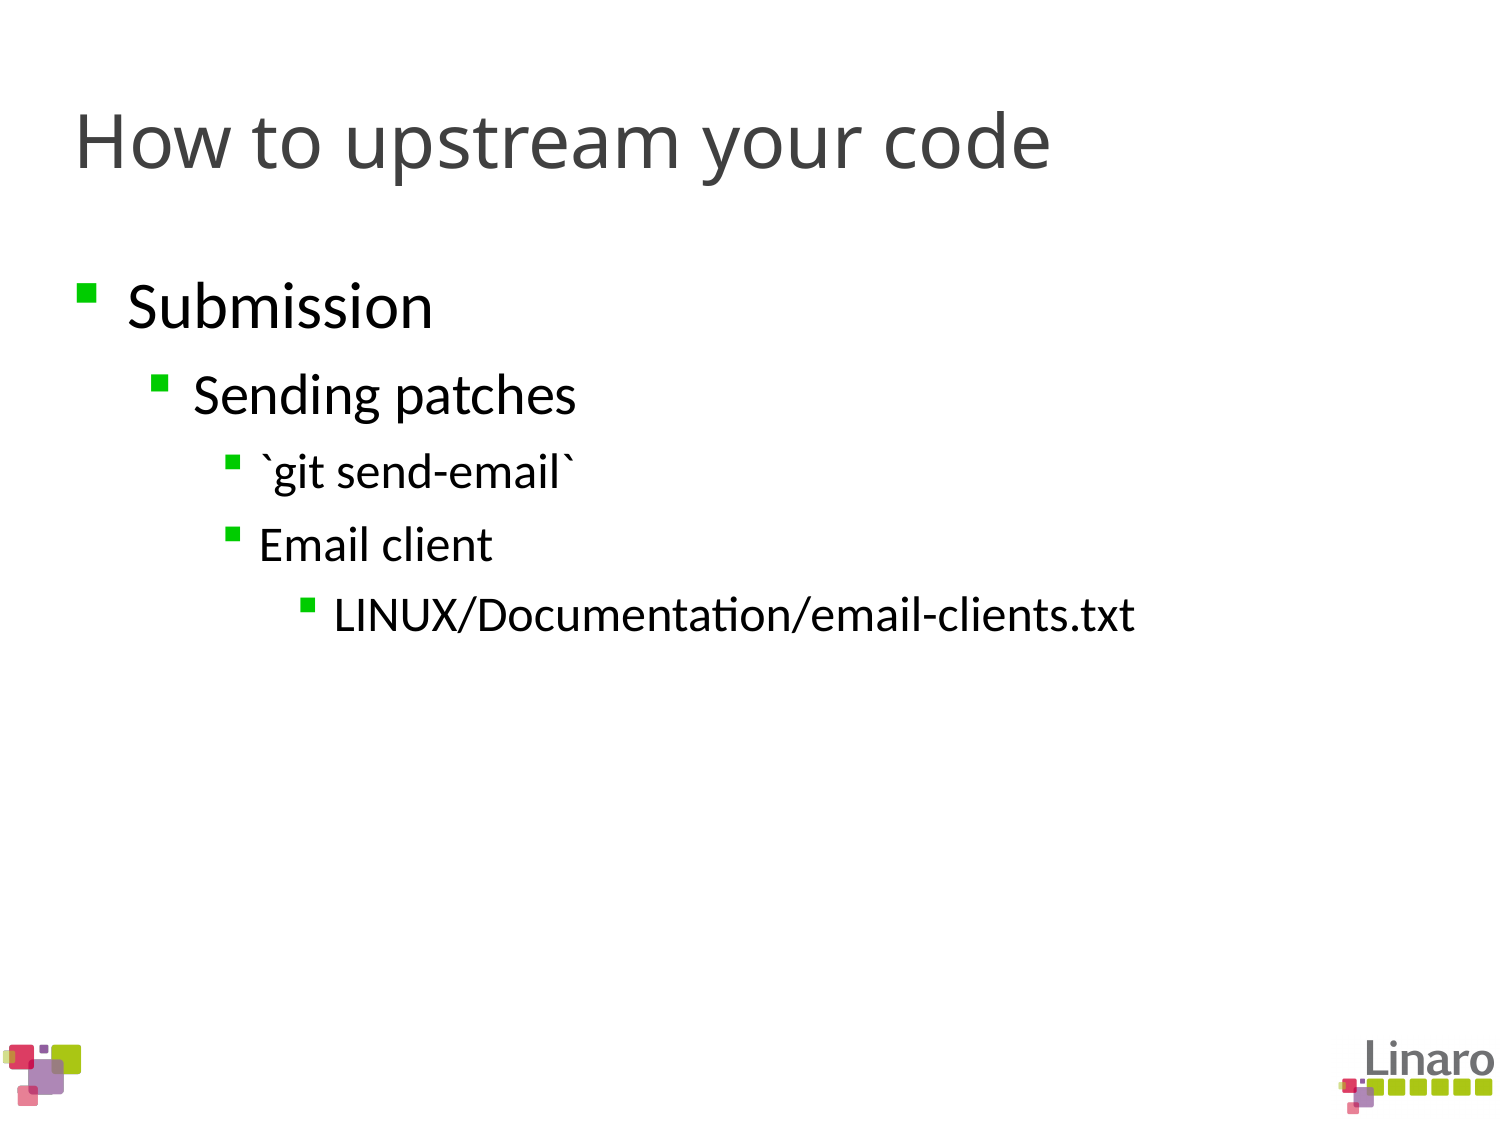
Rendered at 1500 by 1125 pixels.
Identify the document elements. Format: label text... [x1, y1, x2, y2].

picture [1331, 1035, 1500, 1119]
title How to upstream your code [59, 40, 1410, 237]
list Submission Sending patches `git send-email` Email client LINUX/Documentation/email-clients.txt [56, 254, 1447, 1034]
picture [0, 1041, 84, 1125]
